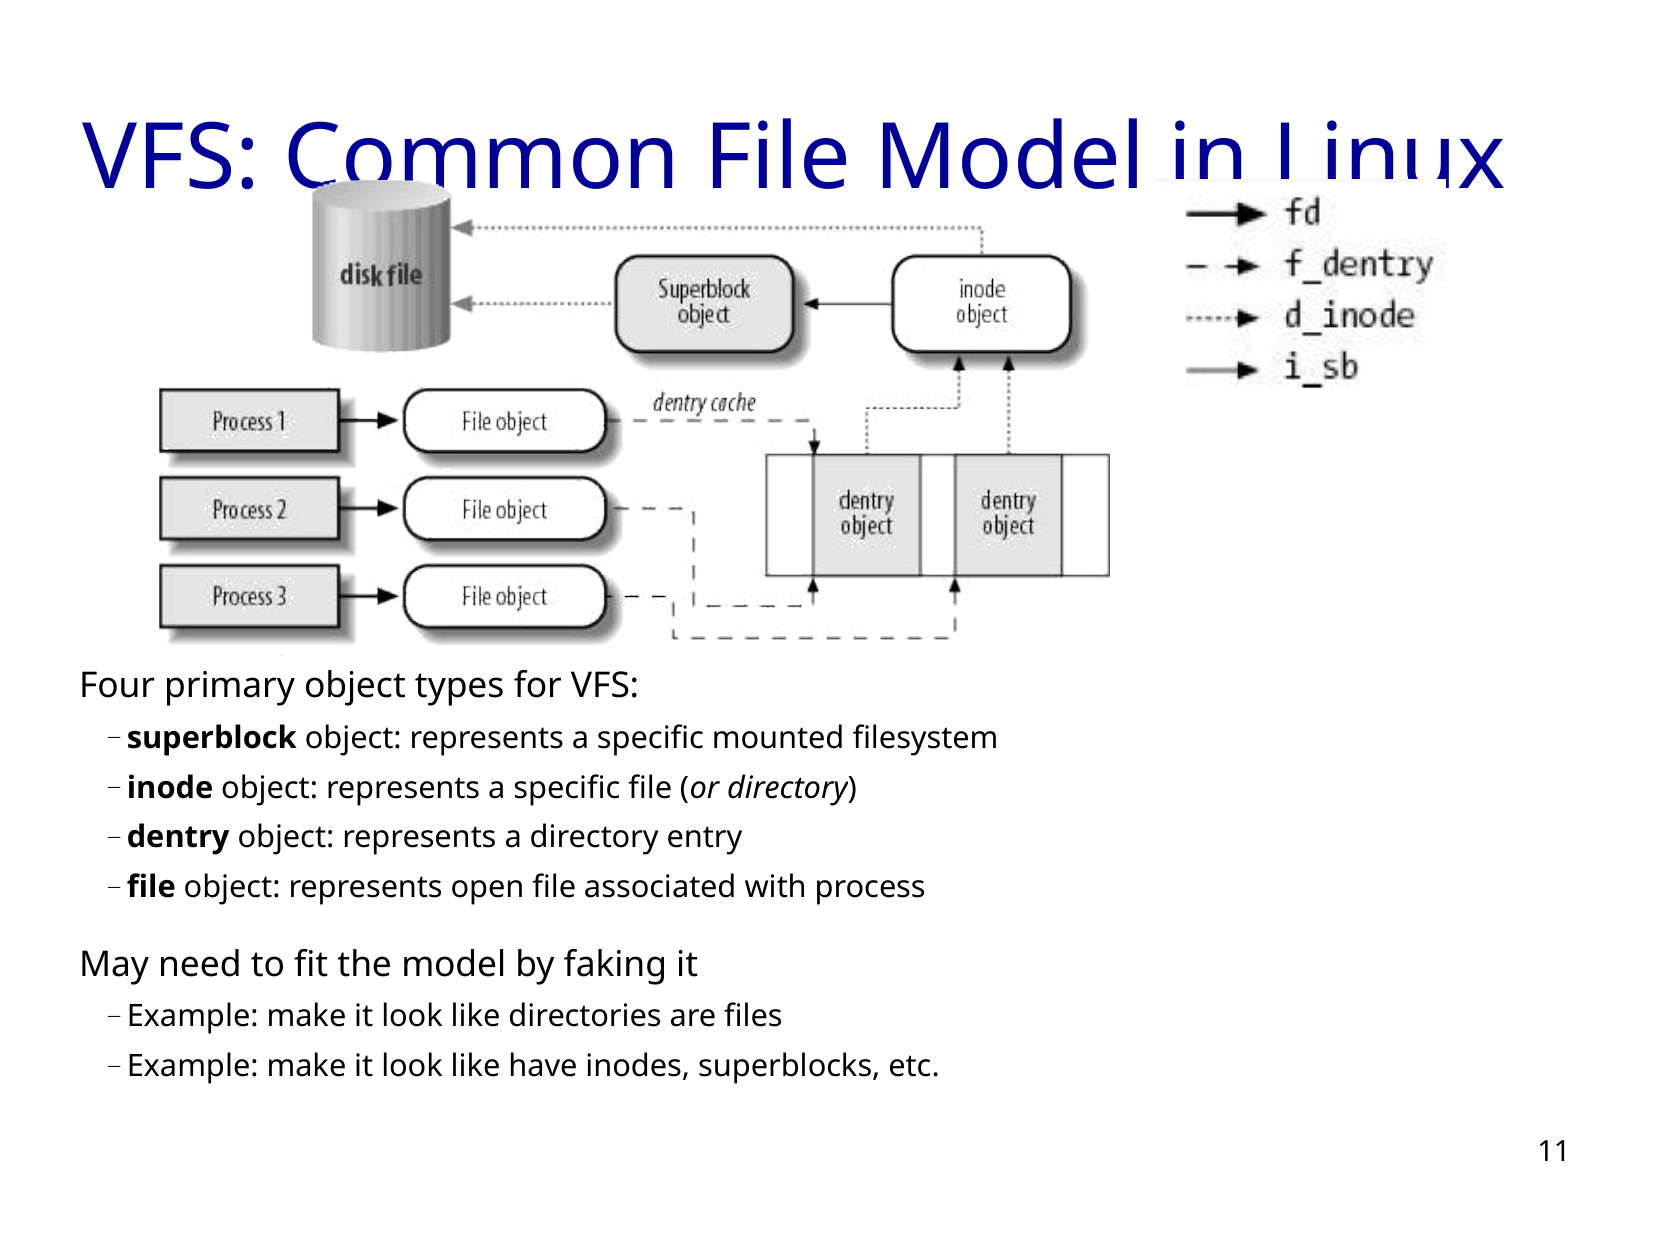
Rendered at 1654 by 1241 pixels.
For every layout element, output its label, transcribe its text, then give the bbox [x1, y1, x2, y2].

picture [1143, 179, 1446, 395]
picture [159, 180, 1111, 656]
list Four primary object types for VFS: superblock object: represents a specific mounted filesystem inode object: represents a specific file (or directory) dentry object: represents a directory entry file object: represents open file associated with process May need to fit the model by faking it Example: make it look like directories are files Example: make it look like have inodes, superblocks, etc. [60, 660, 1571, 1096]
title VFS: Common File Model in Linux [82, 49, 1571, 257]
